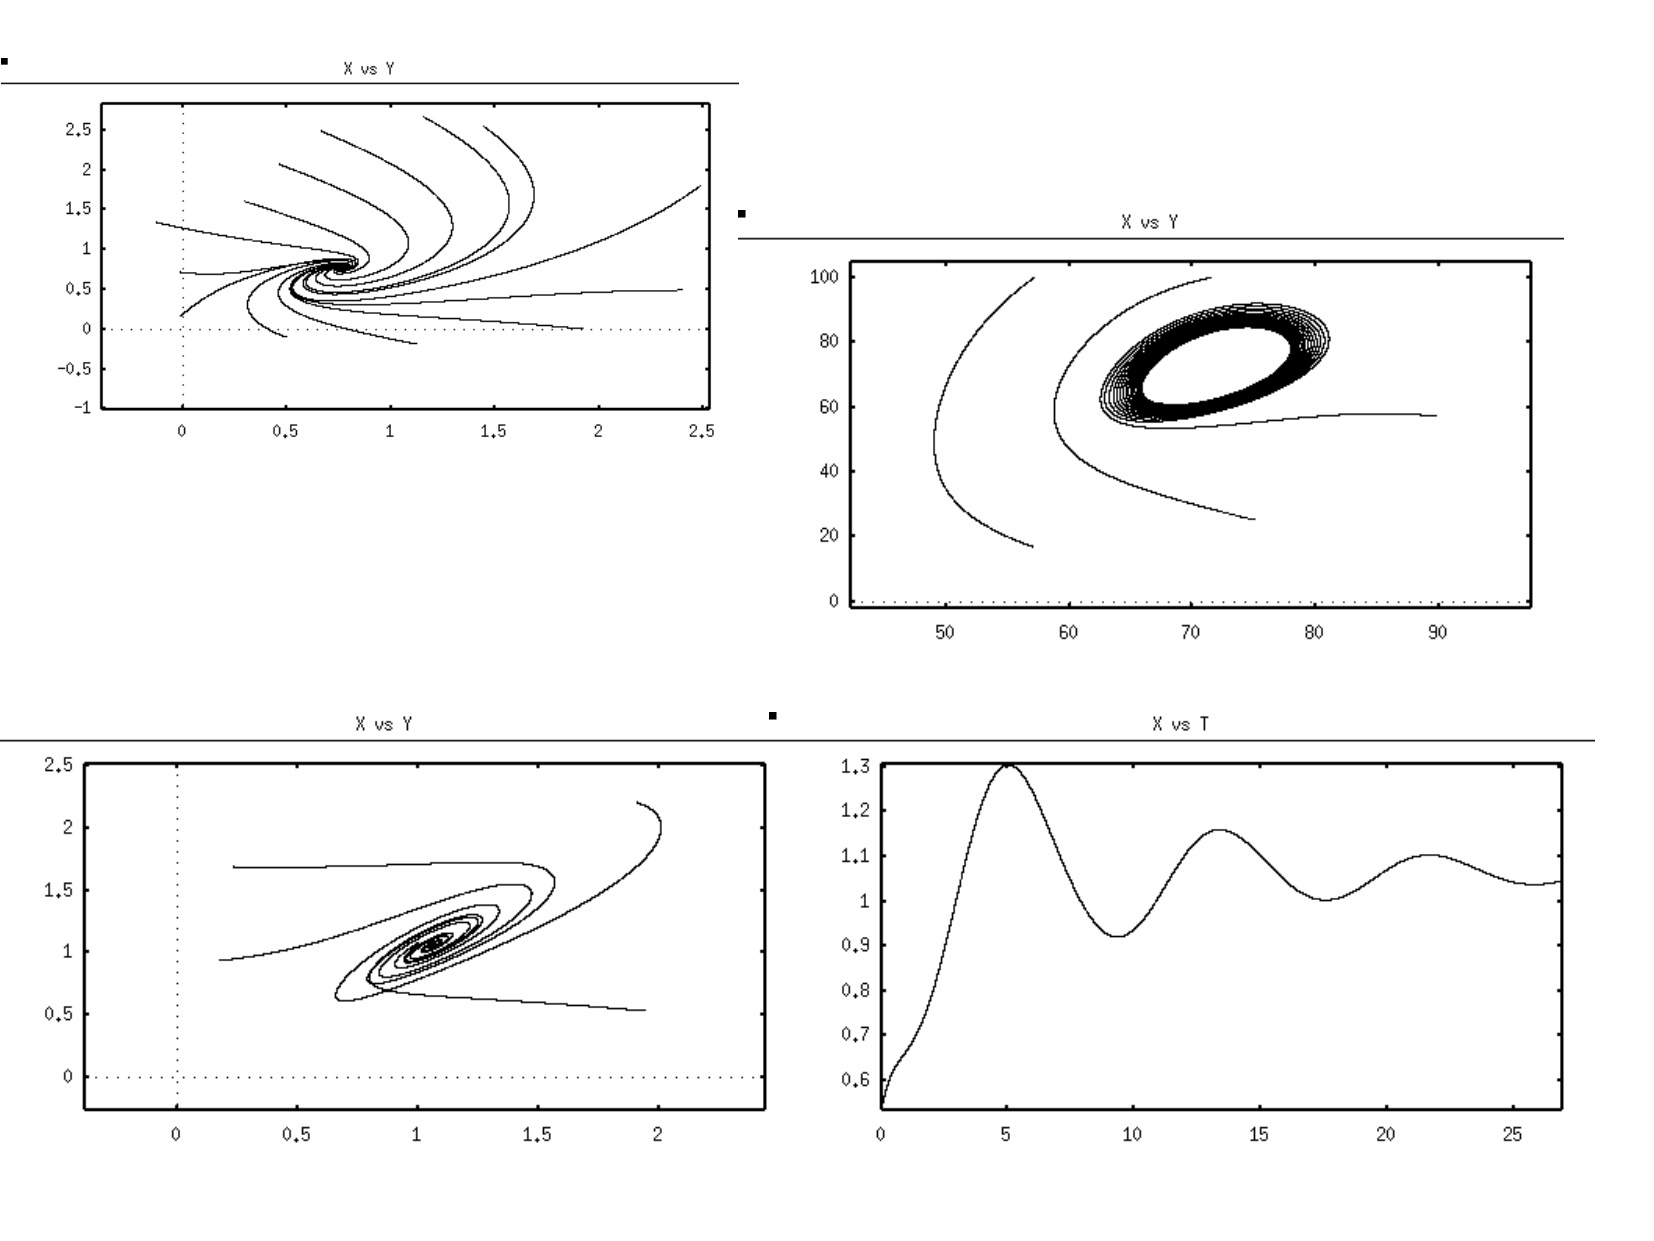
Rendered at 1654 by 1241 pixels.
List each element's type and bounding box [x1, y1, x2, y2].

picture [1, 58, 1564, 680]
picture [0, 712, 1595, 1182]
